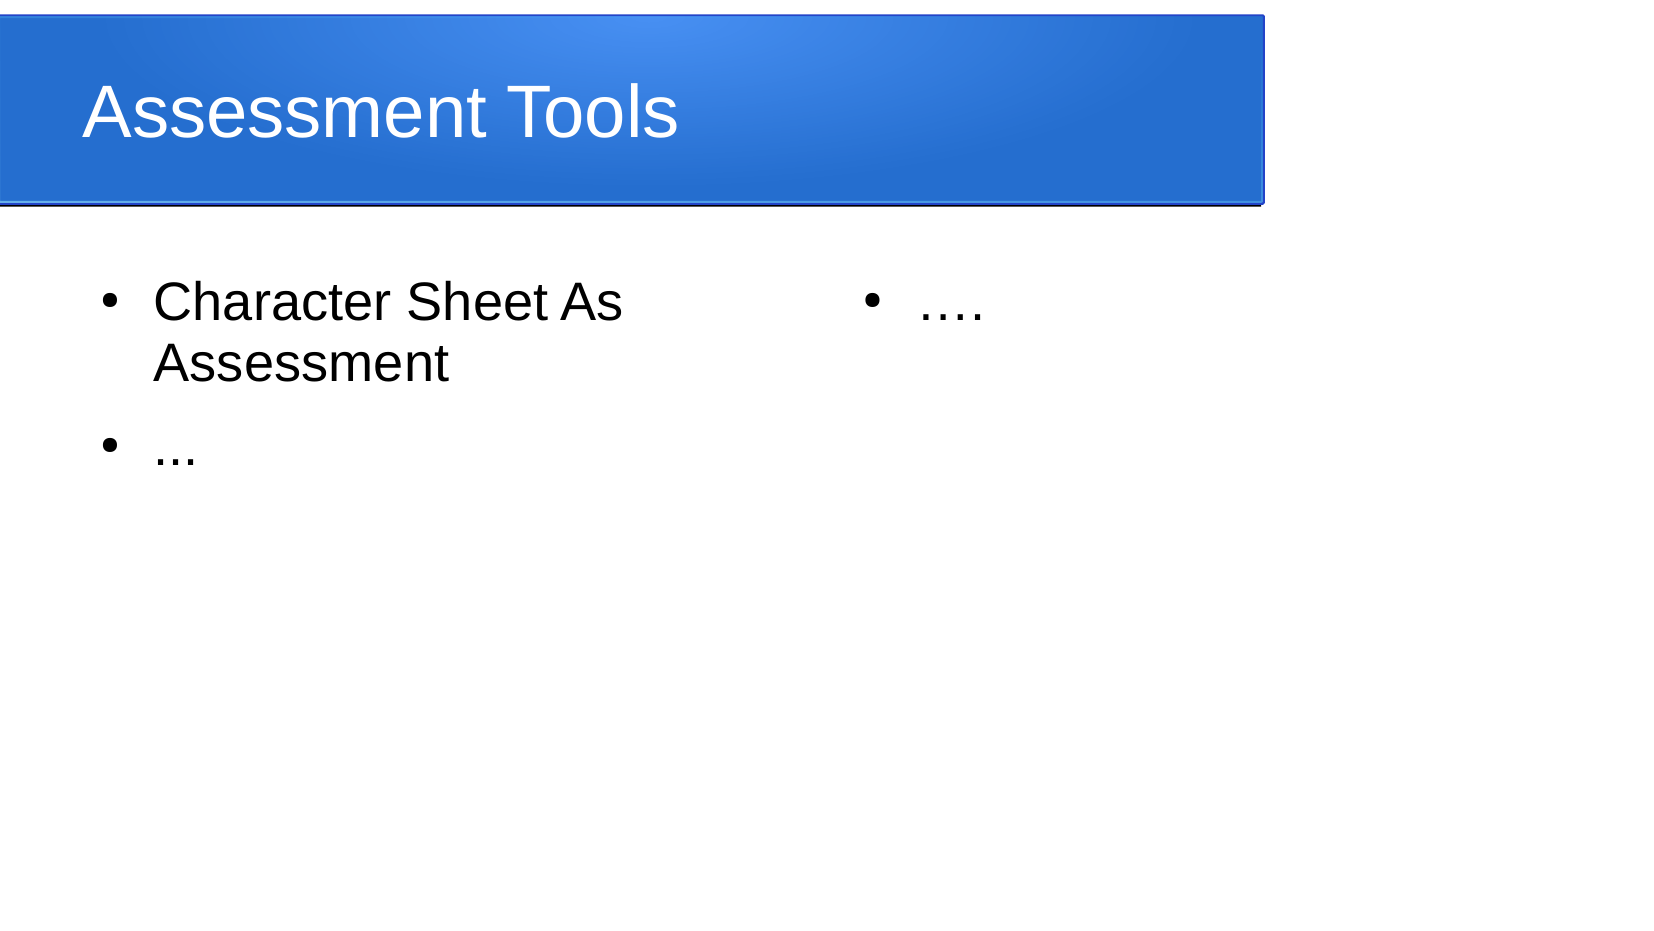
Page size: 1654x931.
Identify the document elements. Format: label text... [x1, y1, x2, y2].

list …. [845, 271, 1572, 758]
title Assessment Tools [82, 35, 1235, 189]
list Character Sheet As Assessment ... [82, 271, 809, 758]
